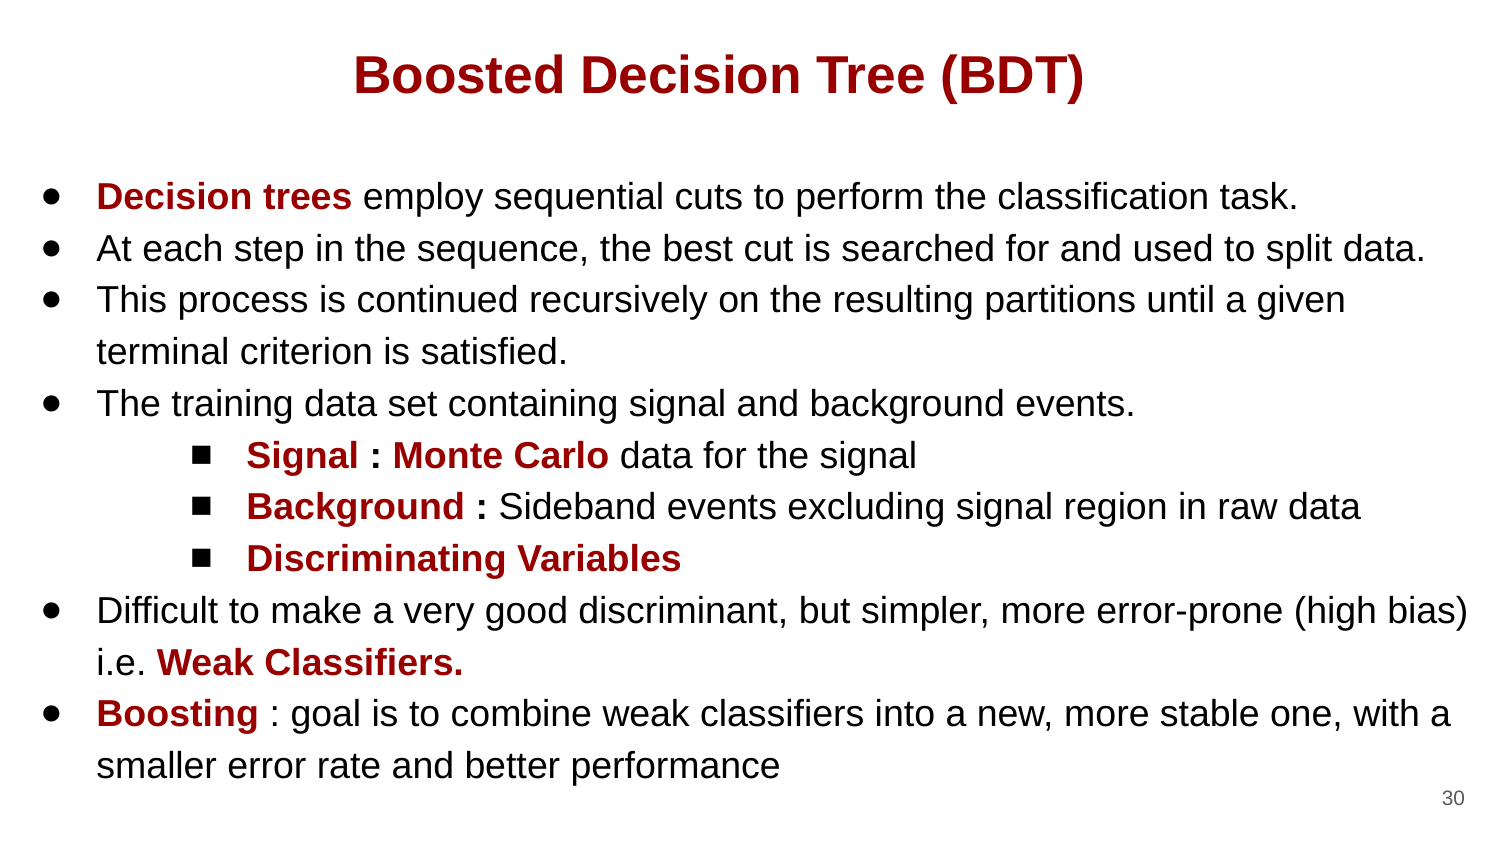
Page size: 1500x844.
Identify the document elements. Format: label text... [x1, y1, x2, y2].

title Boosted Decision Tree (BDT) [51, 25, 1449, 120]
list Decision trees employ sequential cuts to perform the classification task. At each step in the sequence, the best cut is searched for and used to split data. This process is continued recursively on the resulting partitions until a given terminal criterion is satisfied. The training data set containing signal and background events. Signal : Monte Carlo data for the signal Background : Sideband events excluding signal region in raw data Discriminating Variables Difficult to make a very good discriminant, but simpler, more error-prone (high bias) i.e. Weak Classifiers. Boosting : goal is to combine weak classifiers into a new, more stable one, with a smaller error rate and better performance [6, 150, 1494, 844]
slide_number <number> [1389, 764, 1480, 830]
